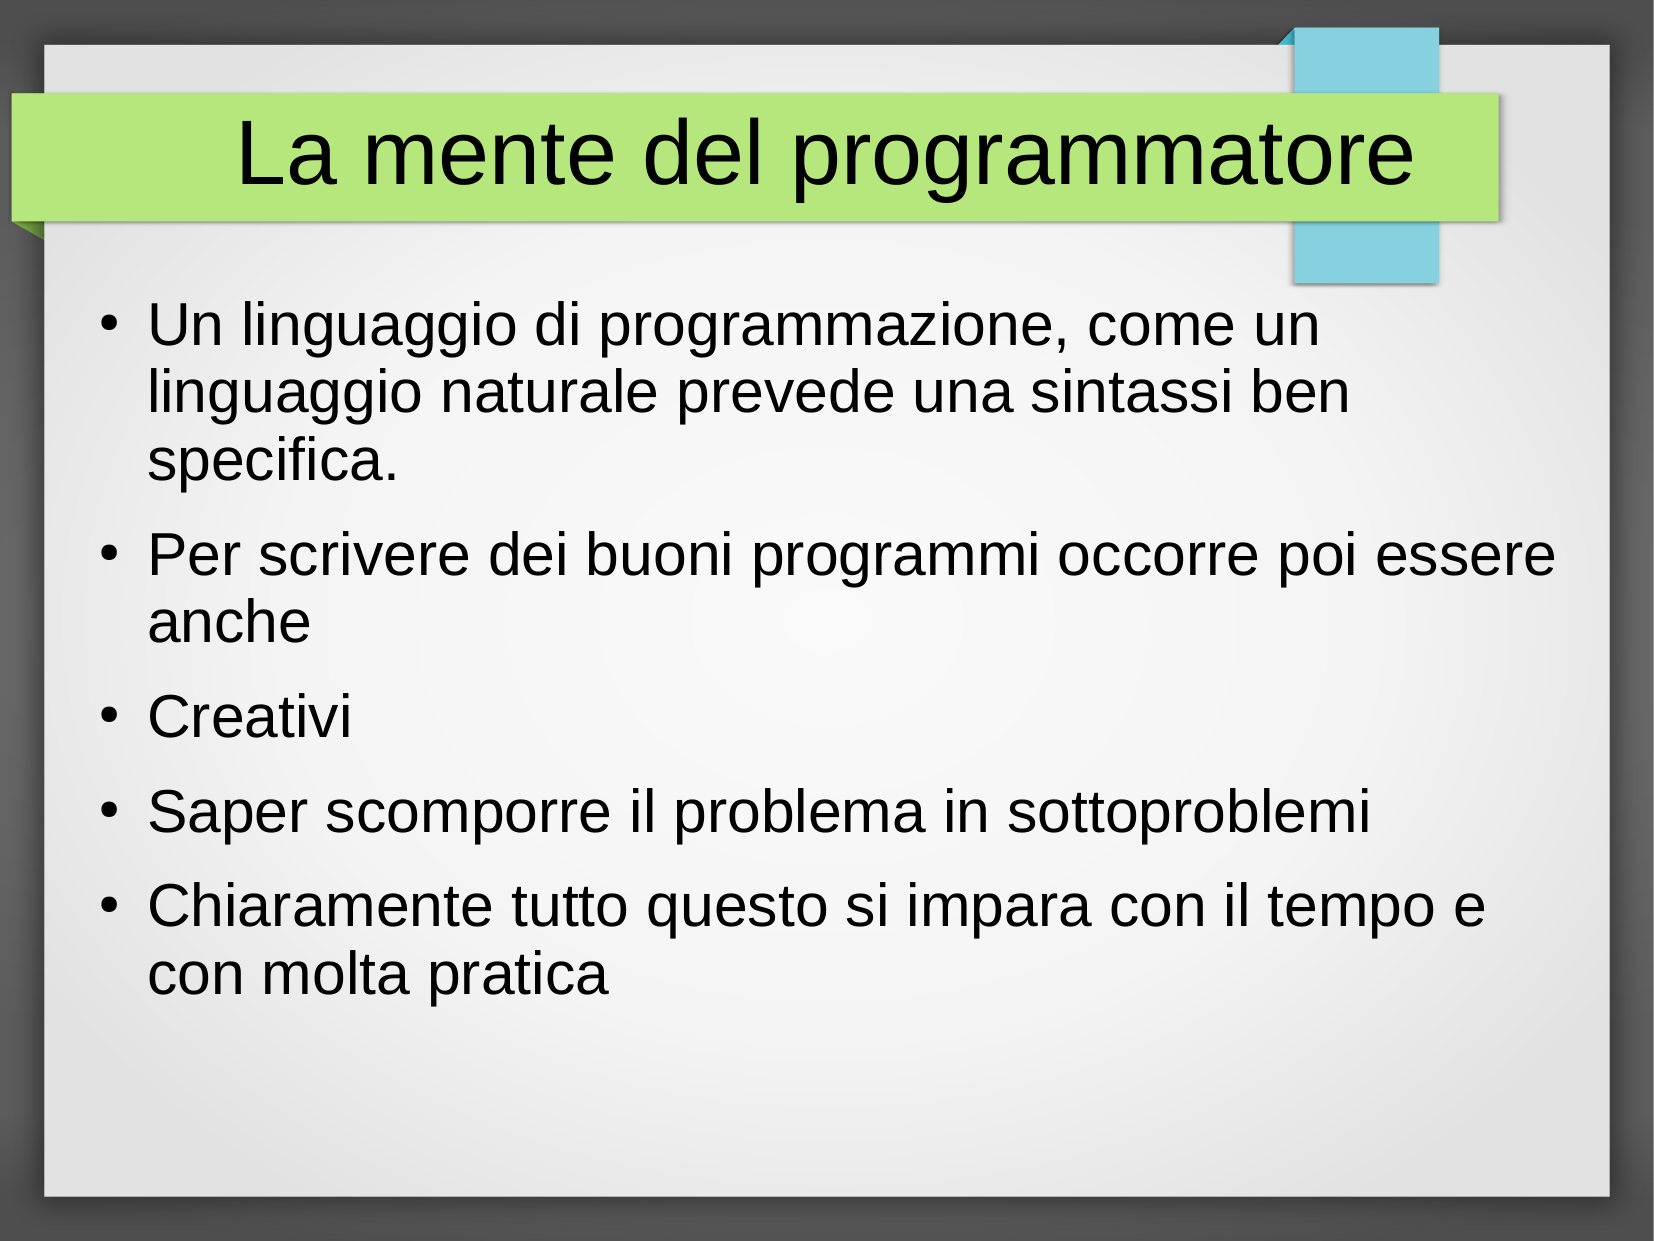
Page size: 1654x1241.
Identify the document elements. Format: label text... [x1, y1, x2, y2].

title La mente del programmatore [82, 49, 1571, 257]
list Un linguaggio di programmazione, come un linguaggio naturale prevede una sintassi ben specifica. Per scrivere dei buoni programmi occorre poi essere anche Creativi Saper scomporre il problema in sottoproblemi Chiaramente tutto questo si impara con il tempo e con molta pratica [82, 290, 1571, 1010]
picture [0, 0, 1654, 1241]
